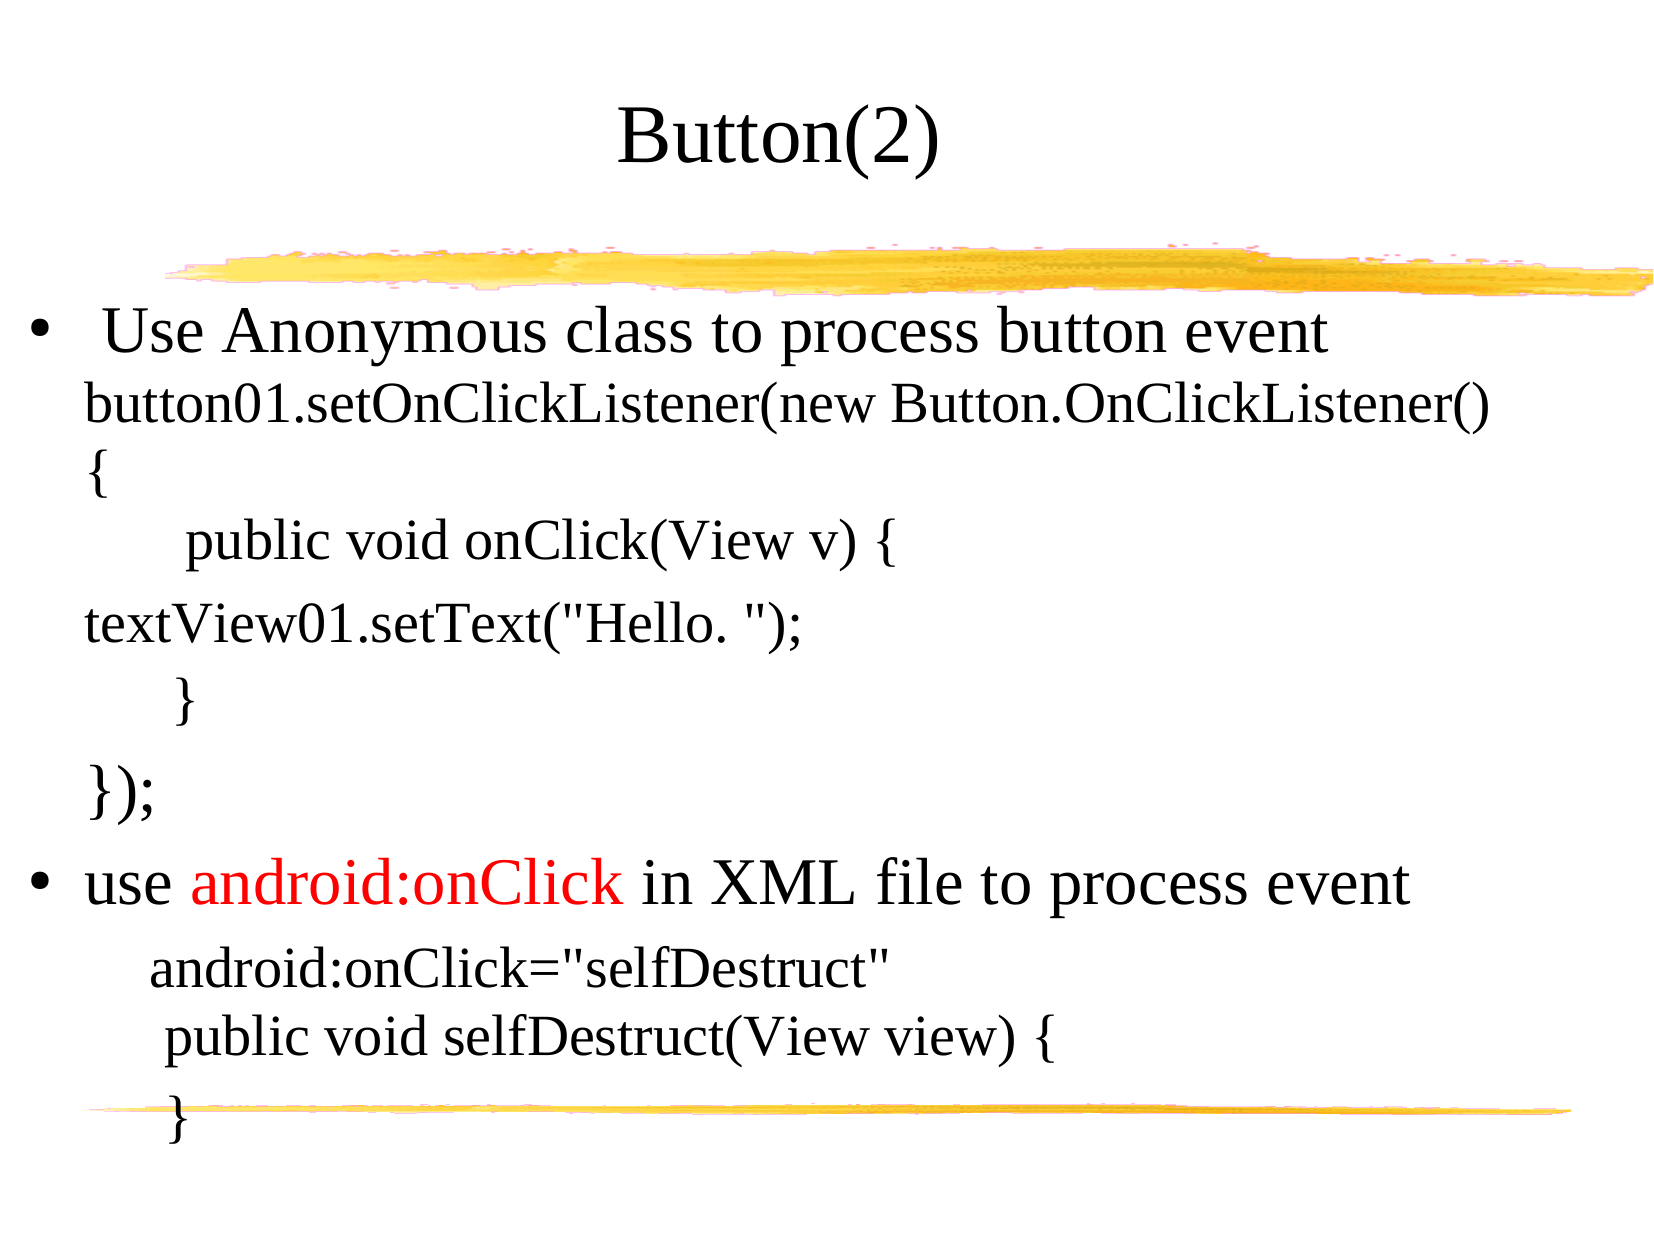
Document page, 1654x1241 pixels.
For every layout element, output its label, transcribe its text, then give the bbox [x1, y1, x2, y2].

title Button(2) [76, 28, 1482, 235]
list Use Anonymous class to process button event button01.setOnClickListener(new Button.OnClickListener(){ public void onClick(View v) { textView01.setText("Hello. "); } }); use android:onClick in XML file to process event android:onClick="selfDestruct" public void selfDestruct(View view) { } [28, 288, 1520, 1239]
picture [1520, 1102, 1571, 1117]
picture [165, 237, 1654, 308]
